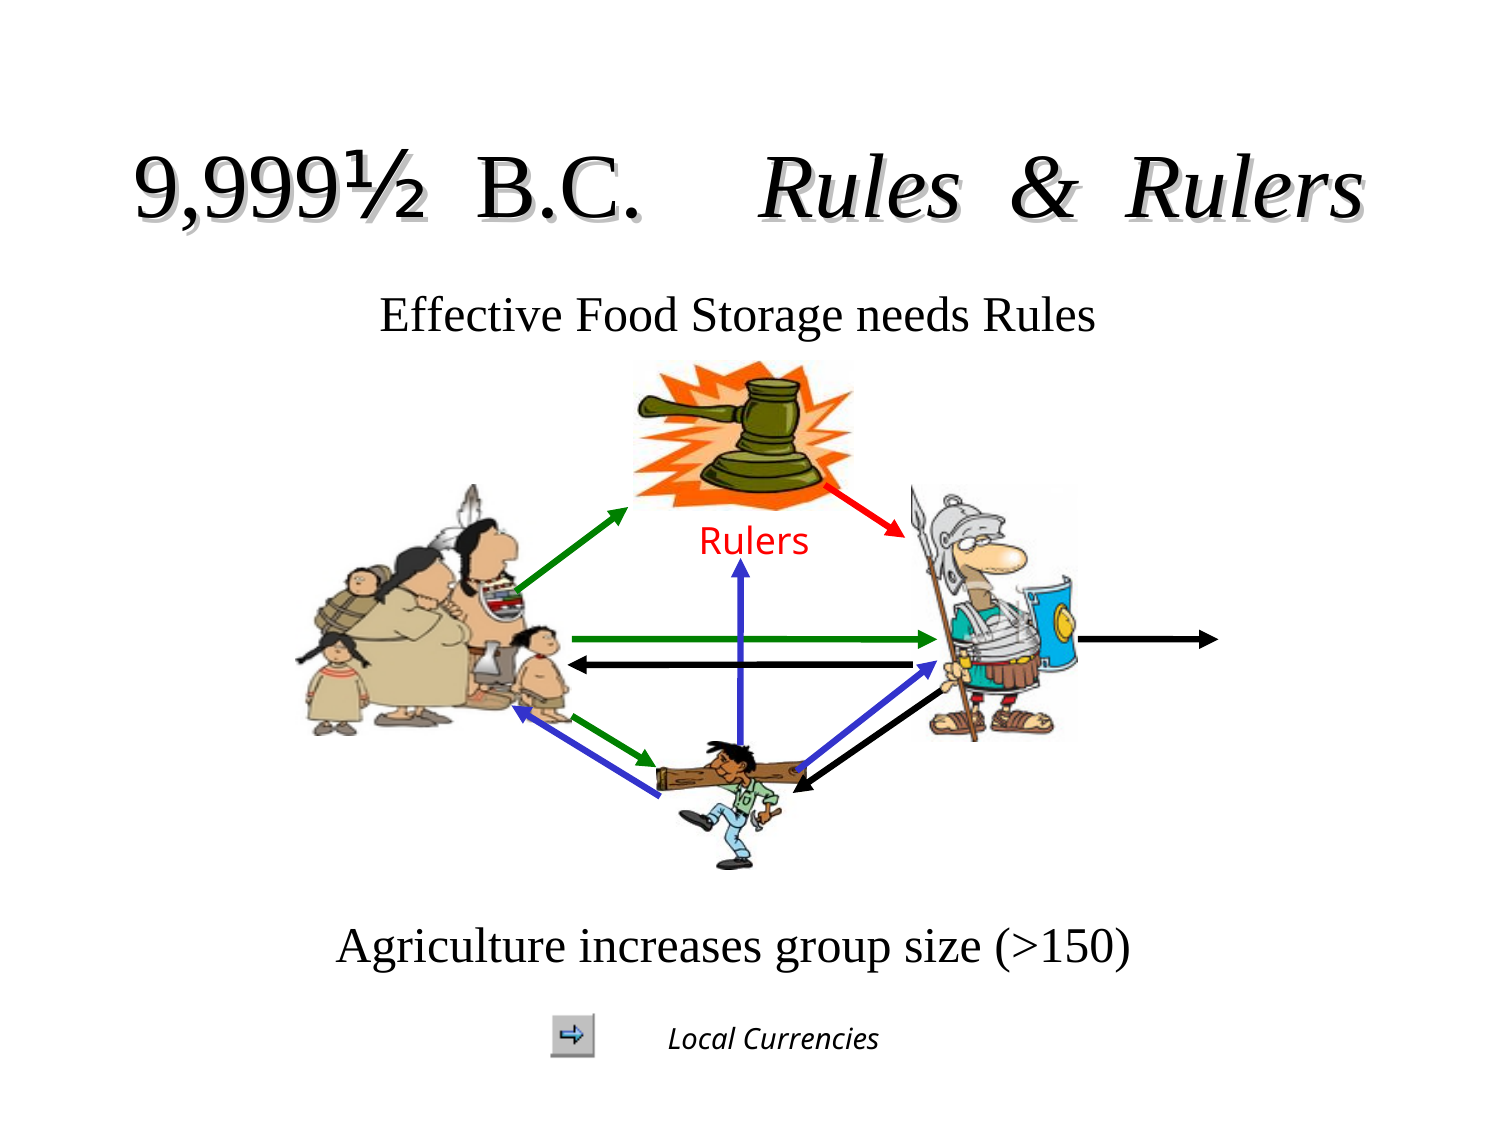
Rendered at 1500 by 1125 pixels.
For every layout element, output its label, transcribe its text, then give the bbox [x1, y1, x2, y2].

text_box Agriculture increases group size (>150)‏ [256, 903, 1211, 981]
picture [911, 484, 1078, 742]
text_box Rulers [627, 510, 881, 563]
picture [656, 741, 807, 870]
picture [295, 484, 572, 736]
text_box Effective Food Storage needs Rules [324, 273, 1152, 348]
picture [633, 360, 854, 510]
text_box Local Currencies [187, 1012, 1301, 1063]
picture [549, 1012, 599, 1060]
title 9,999½ B.C. Rules & Rulers [112, 99, 1388, 288]
